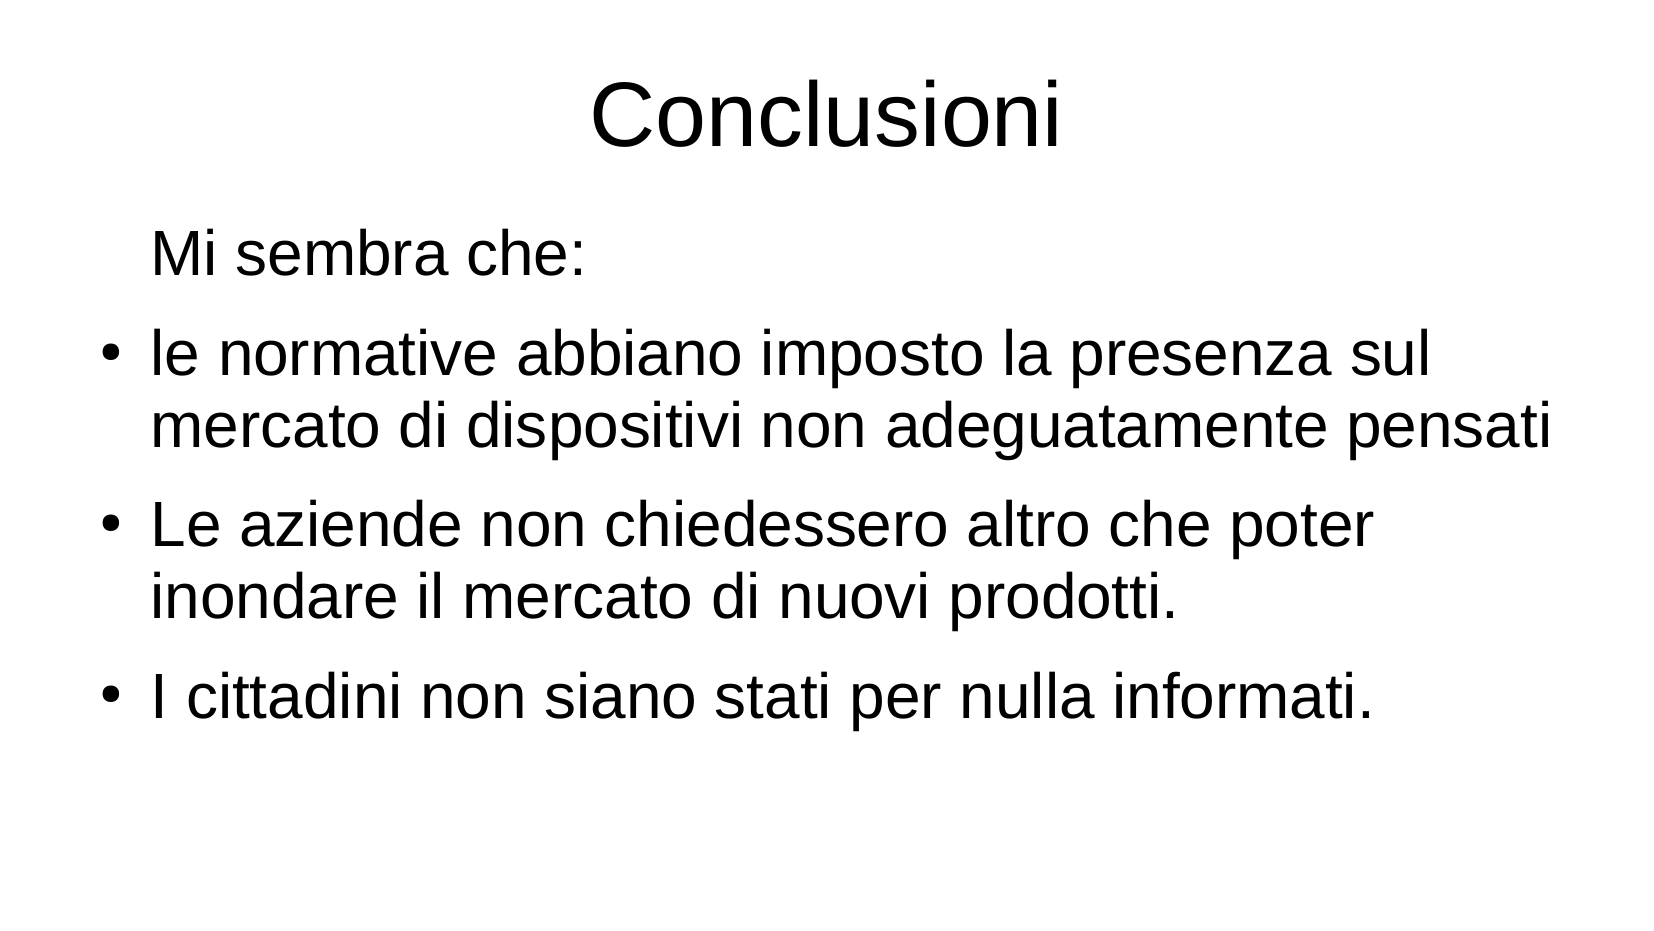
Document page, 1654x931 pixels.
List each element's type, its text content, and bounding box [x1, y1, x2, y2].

title Conclusioni [82, 37, 1571, 193]
list Mi sembra che: le normative abbiano imposto la presenza sul mercato di dispositivi non adeguatamente pensati Le aziende non chiedessero altro che poter inondare il mercato di nuovi prodotti. I cittadini non siano stati per nulla informati. [82, 217, 1571, 758]
